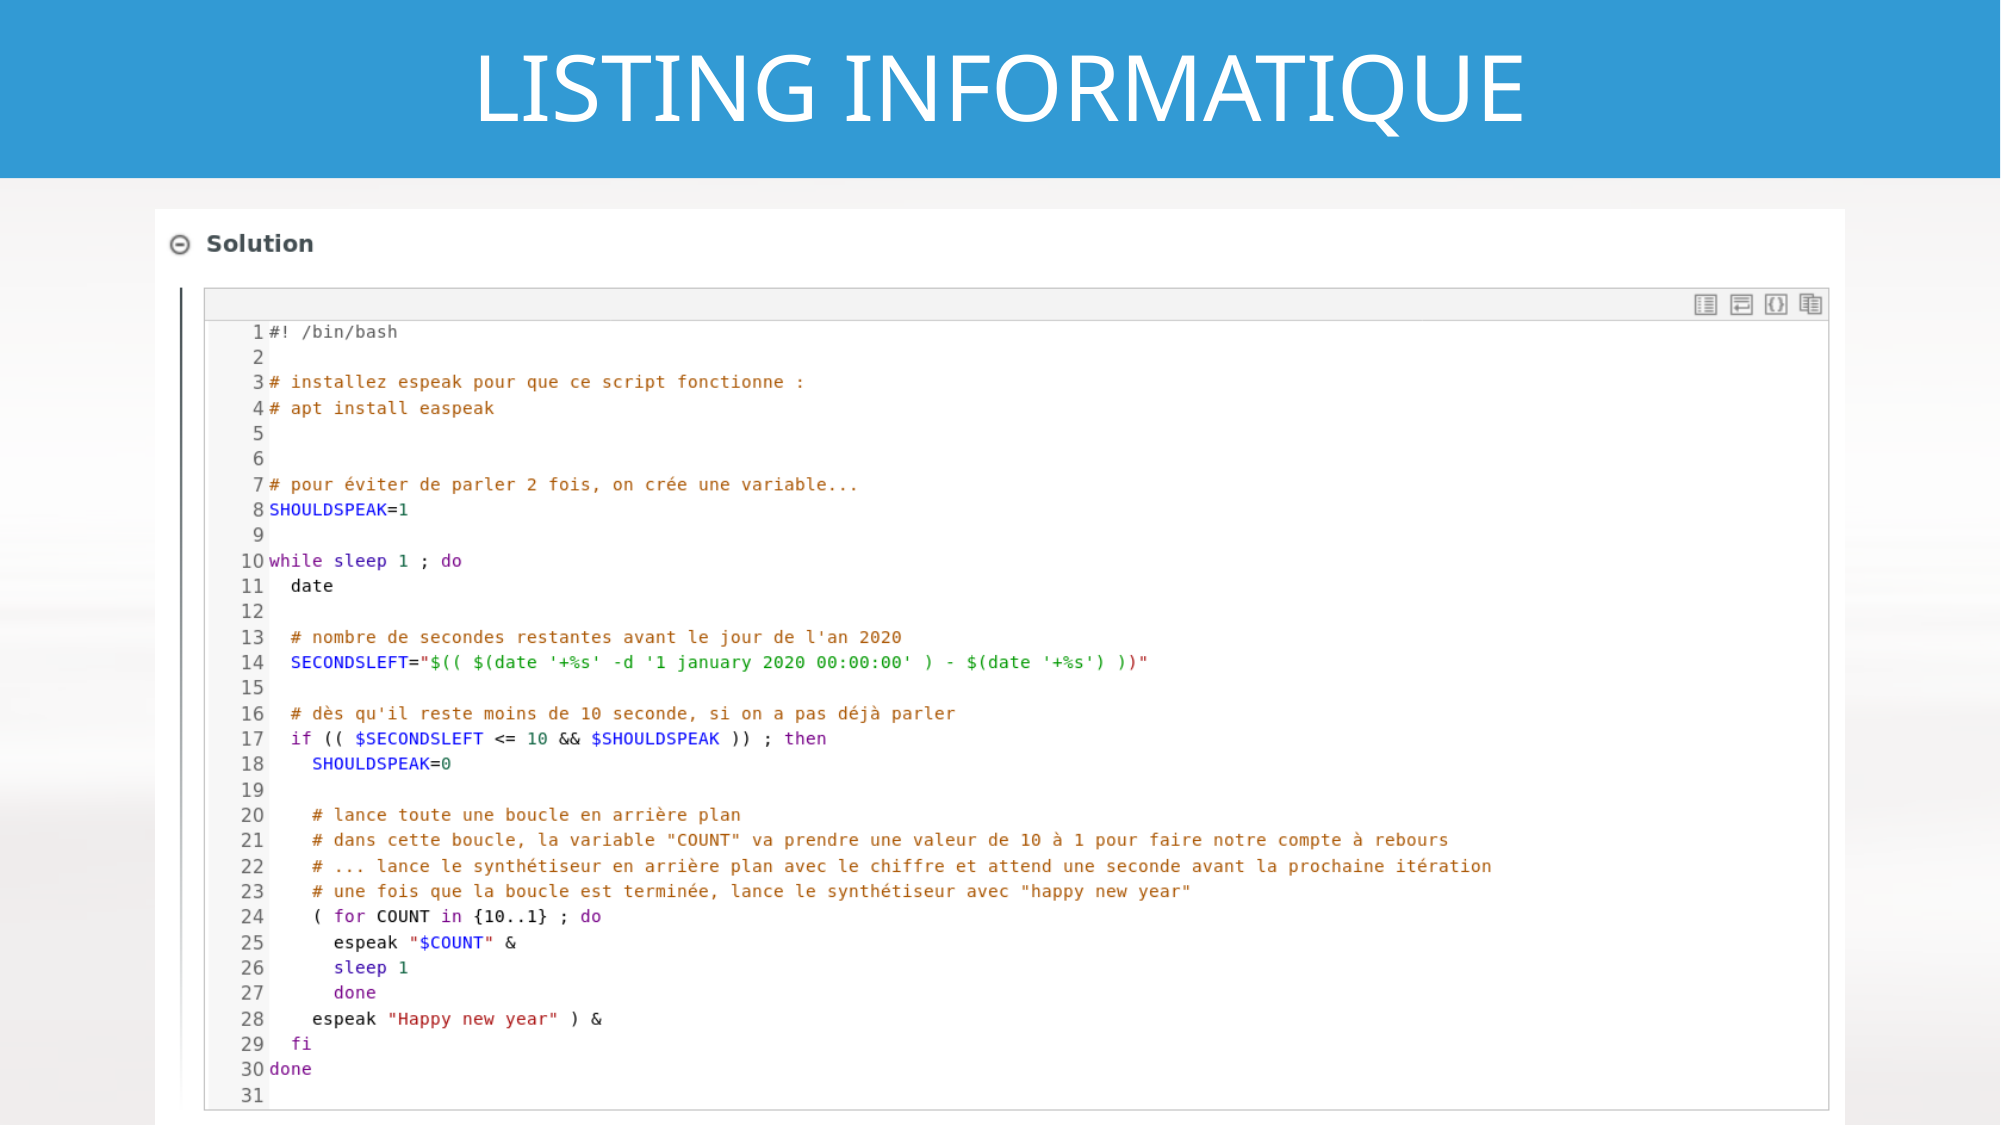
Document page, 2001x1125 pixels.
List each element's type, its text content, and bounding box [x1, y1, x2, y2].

picture [155, 209, 1845, 1125]
text_box Listing informatique [0, 0, 2000, 173]
